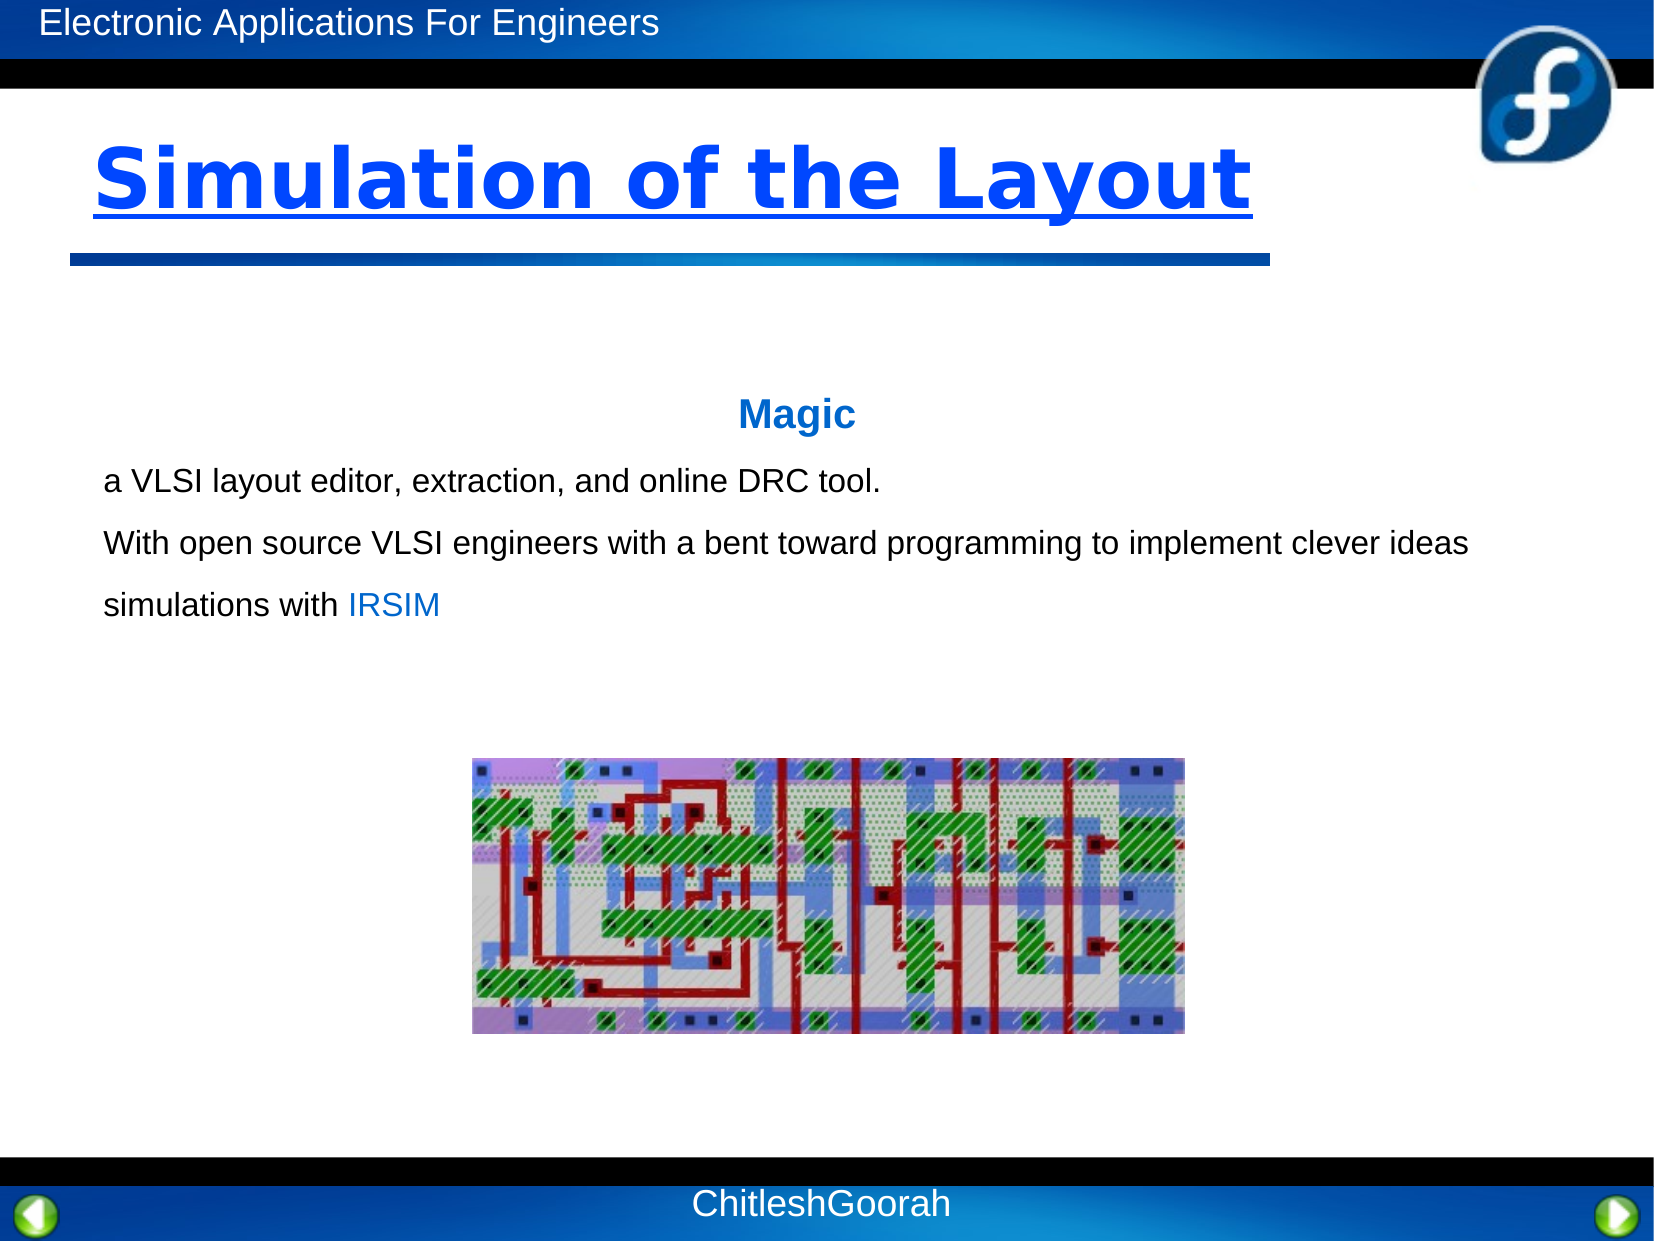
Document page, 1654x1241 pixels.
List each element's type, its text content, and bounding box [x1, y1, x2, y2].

picture [936, 1198, 945, 1213]
text_box Simulation of the Layout [78, 124, 1268, 237]
picture [0, 1186, 1654, 1241]
text_box Magic a VLSI layout editor, extraction, and online DRC tool. With open source VLSI engineers with a bent toward programming to implement clever ideas simulations with IRSIM [88, 383, 1506, 709]
picture [472, 758, 1185, 1034]
picture [914, 1206, 924, 1210]
picture [0, 0, 1654, 266]
